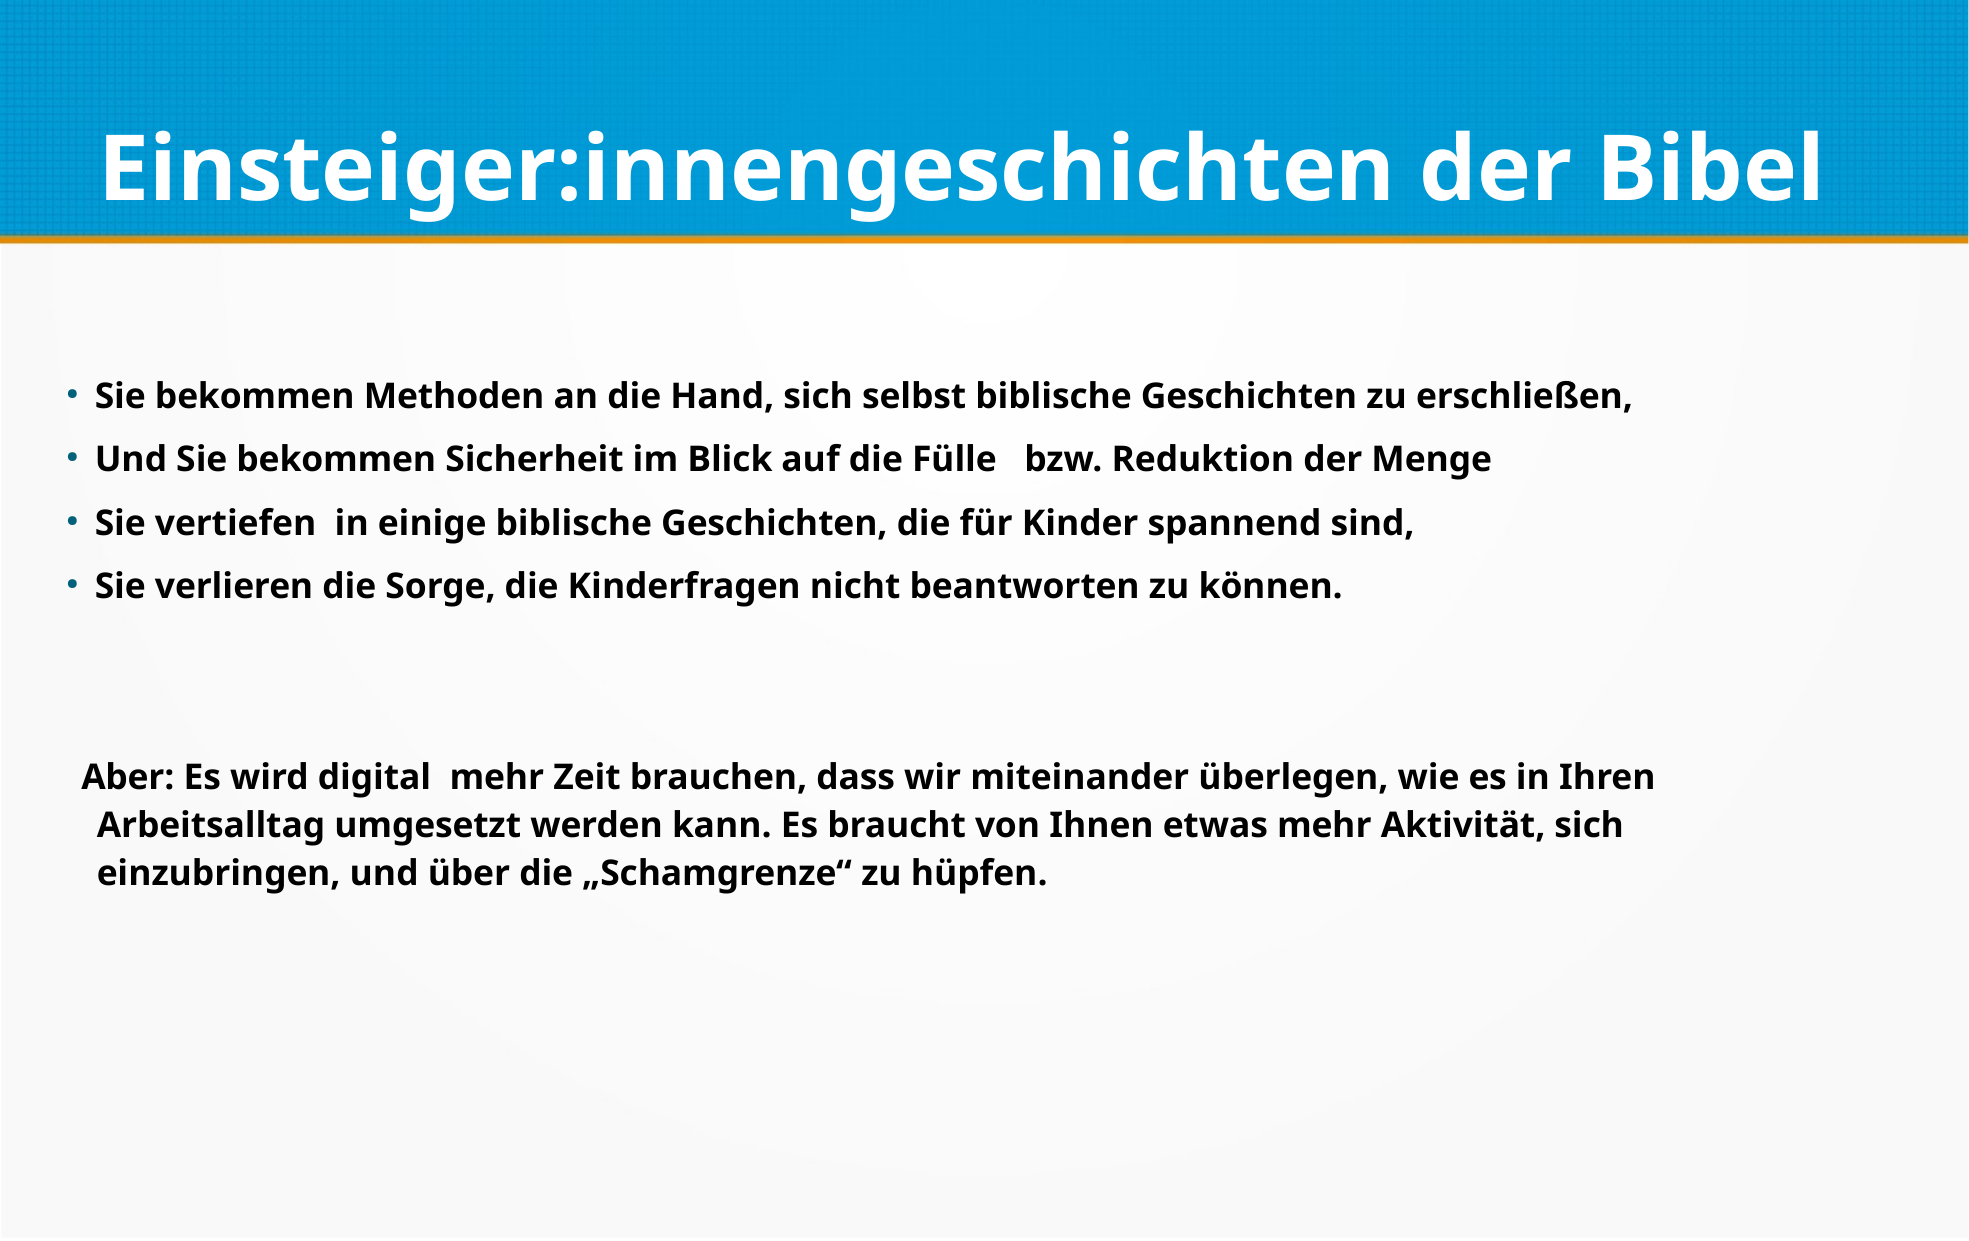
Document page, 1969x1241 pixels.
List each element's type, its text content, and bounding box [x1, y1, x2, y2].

list Sie bekommen Methoden an die Hand, sich selbst biblische Geschichten zu erschließen, Und Sie bekommen Sicherheit im Blick auf die Fülle bzw. Reduktion der Menge Sie vertiefen in einige biblische Geschichten, die für Kinder spannend sind, Sie verlieren die Sorge, die Kinderfragen nicht beantworten zu können. Aber: Es wird digital mehr Zeit brauchen, dass wir miteinander überlegen, wie es in Ihren Arbeitsalltag umgesetzt werden kann. Es braucht von Ihnen etwas mehr Aktivität, sich einzubringen, und über die „Schamgrenze“ zu hüpfen. [57, 307, 1819, 1073]
picture [0, 233, 1969, 1241]
title Einsteiger:innengeschichten der Bibel [98, 19, 1870, 227]
